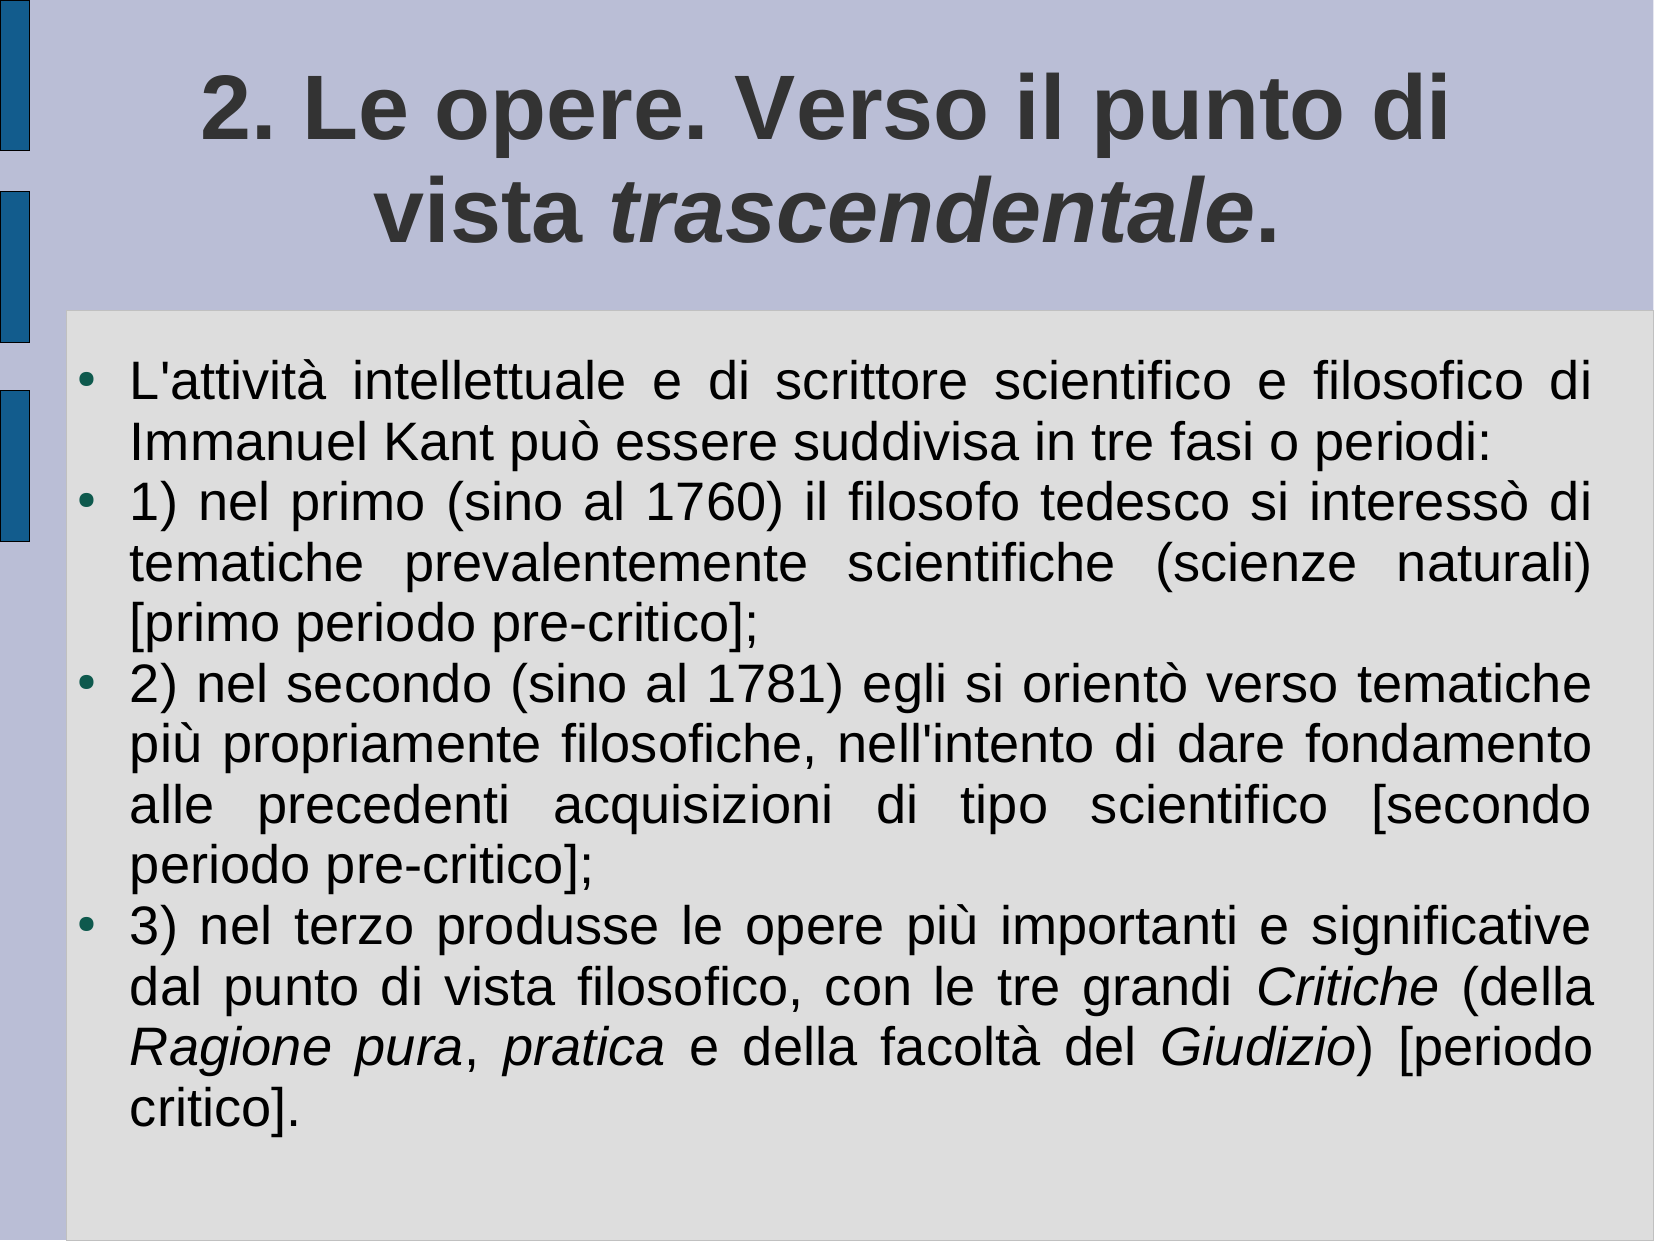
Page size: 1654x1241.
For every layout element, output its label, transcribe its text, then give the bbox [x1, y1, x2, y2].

list L'attività intellettuale e di scrittore scientifico e filosofico di Immanuel Kant può essere suddivisa in tre fasi o periodi: 1) nel primo (sino al 1760) il filosofo tedesco si interessò di tematiche prevalentemente scientifiche (scienze naturali) [primo periodo pre-critico]; 2) nel secondo (sino al 1781) egli si orientò verso tematiche più propriamente filosofiche, nell'intento di dare fondamento alle precedenti acquisizioni di tipo scientifico [secondo periodo pre-critico]; 3) nel terzo produsse le opere più importanti e significative dal punto di vista filosofico, con le tre grandi Critiche (della Ragione pura, pratica e della facoltà del Giudizio) [periodo critico]. [59, 350, 1595, 1152]
title 2. Le opere. Verso il punto di vista trascendentale. [121, 55, 1534, 263]
